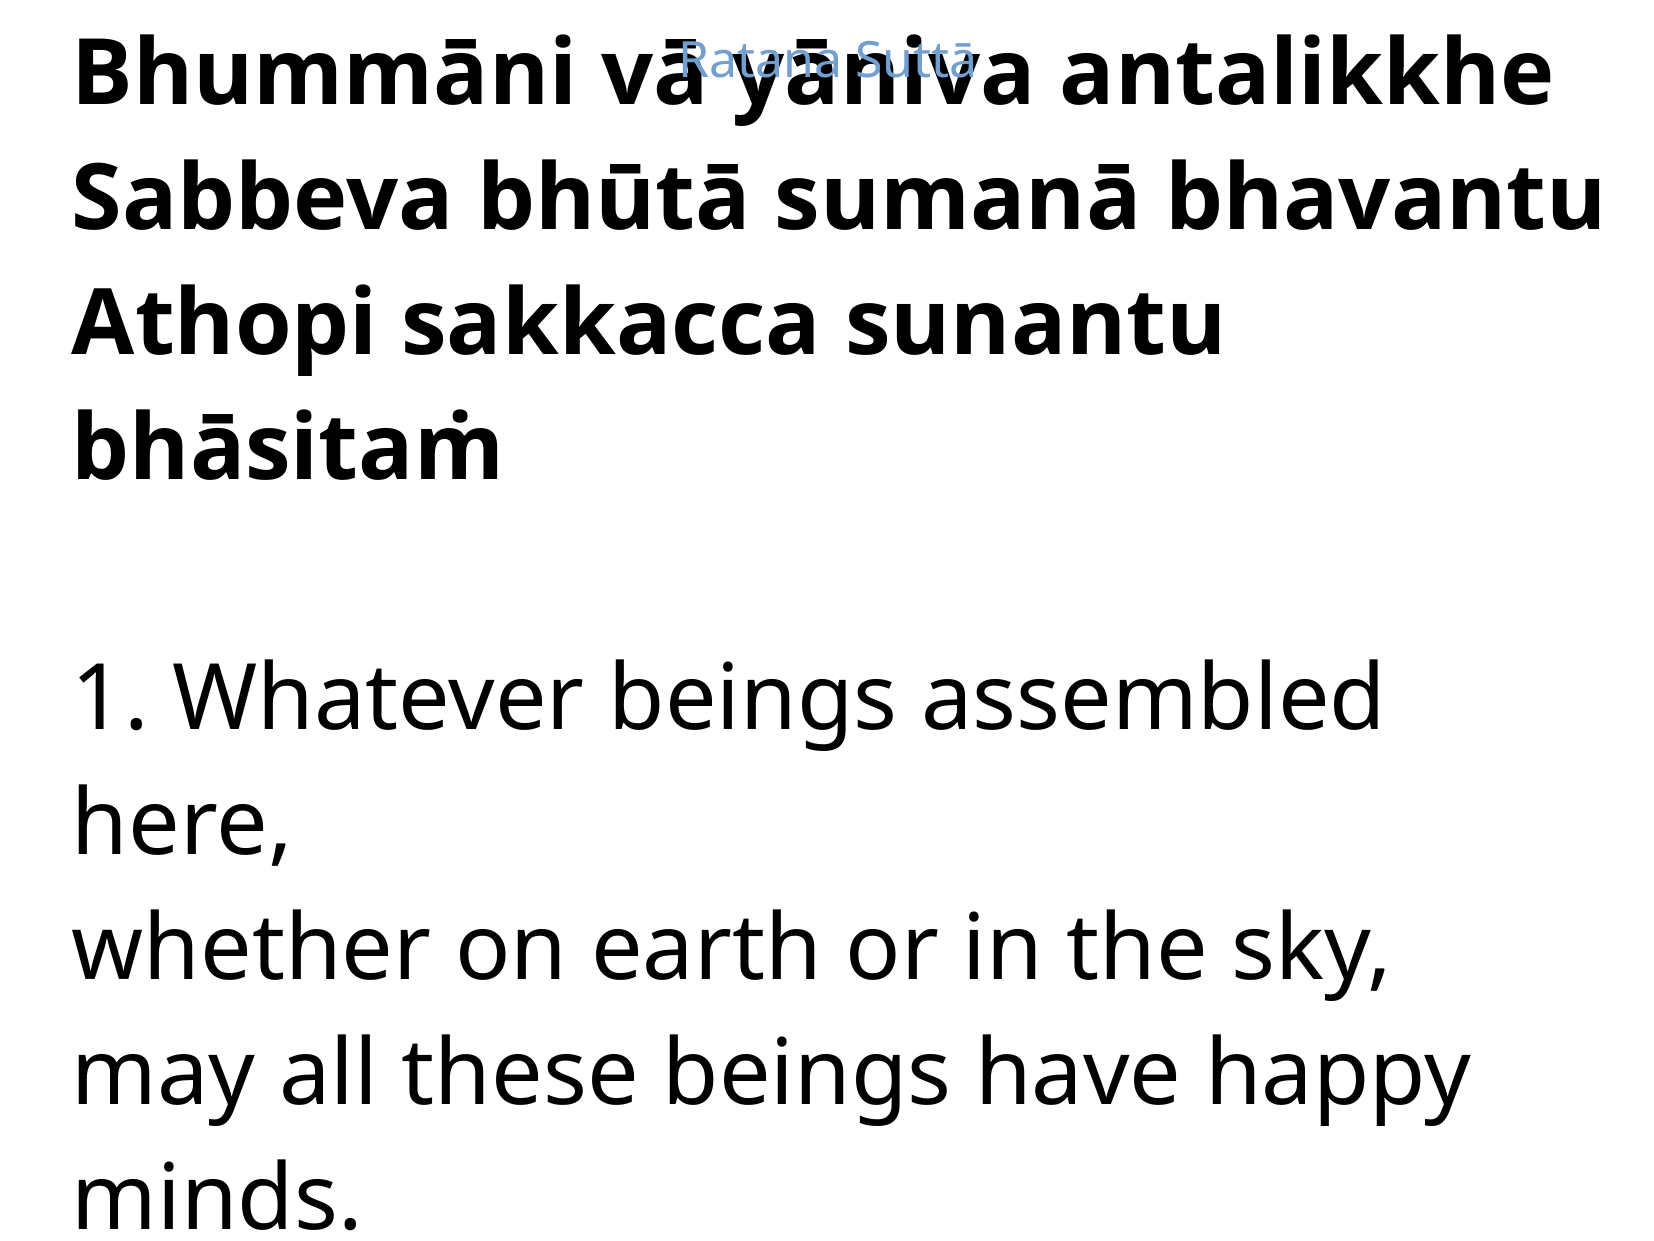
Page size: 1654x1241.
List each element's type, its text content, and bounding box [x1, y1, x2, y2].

text_box Ratana Suttā [0, 16, 1654, 97]
text_box 1. Yānīdha bhūtāni samāgatāni Bhummāni vā yāniva antalikkhe Sabbeva bhūtā sumanā bhavantu Athopi sakkacca sunantu bhāsitaṁ 1. Whatever beings assembled here, whether on earth or in the sky, may all these beings have happy minds. Listen closely to my words. [71, 97, 1631, 1202]
